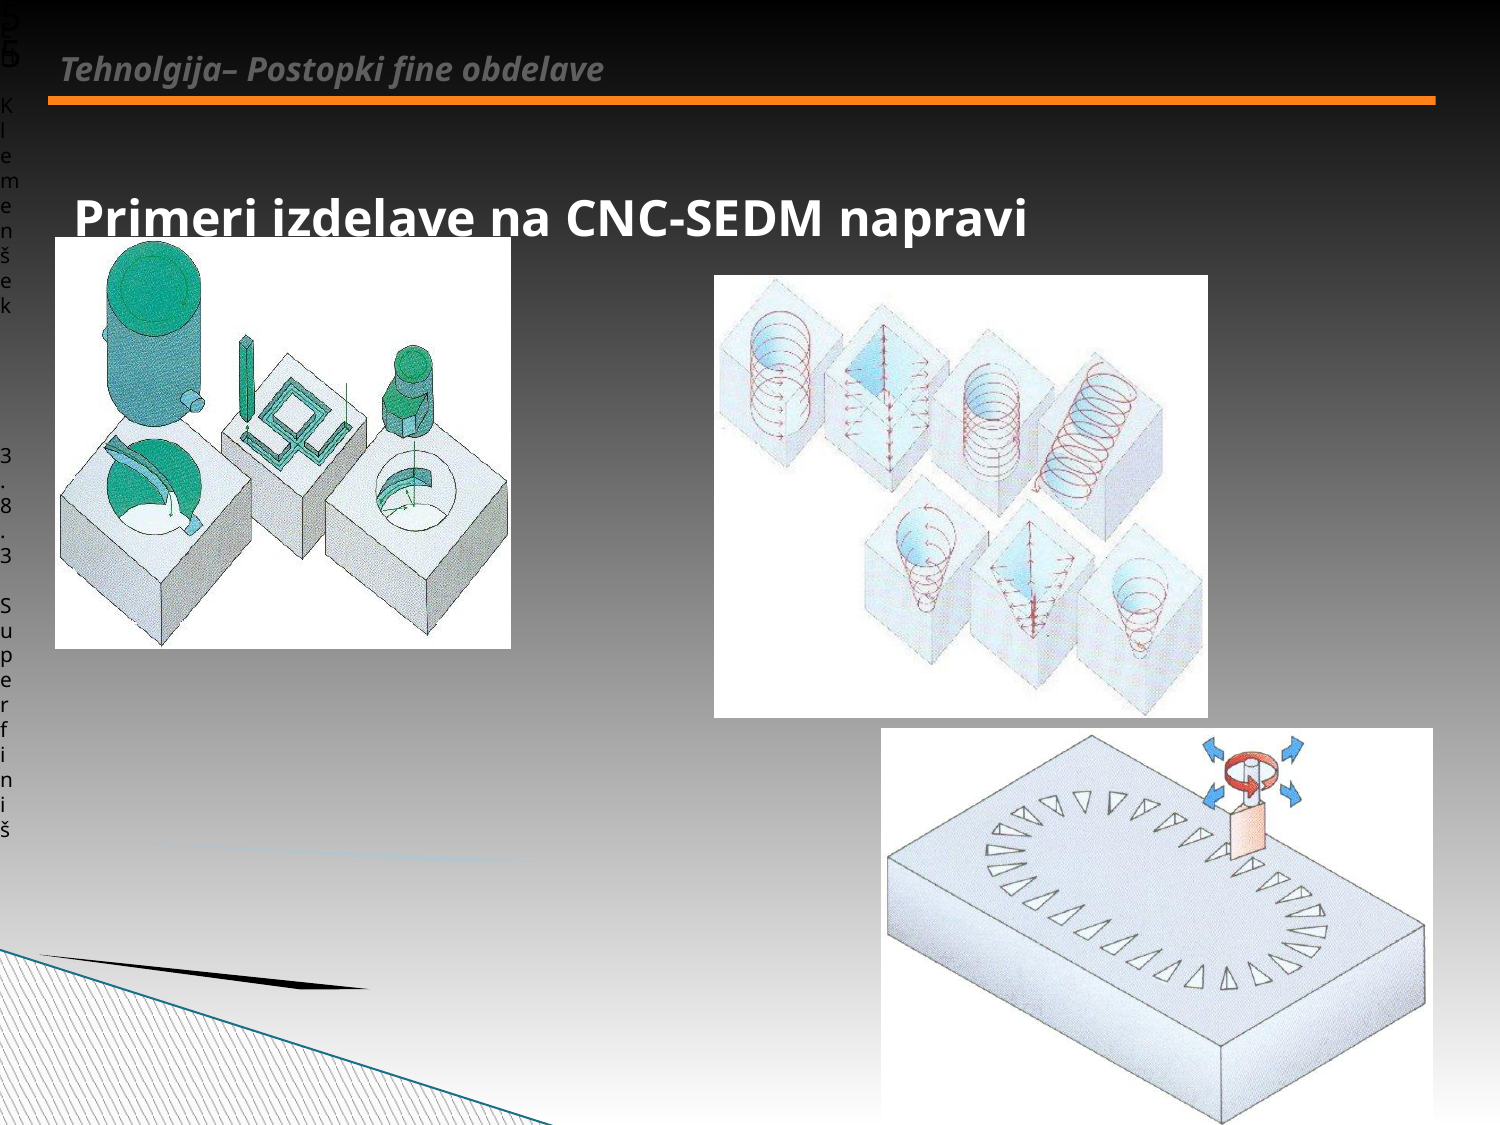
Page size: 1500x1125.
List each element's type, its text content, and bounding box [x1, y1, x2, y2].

picture [0, 952, 543, 1125]
picture [881, 728, 1433, 1125]
picture [55, 237, 511, 649]
text_box Primeri izdelave na CNC-SEDM napravi [58, 119, 1265, 255]
picture [714, 275, 1208, 718]
